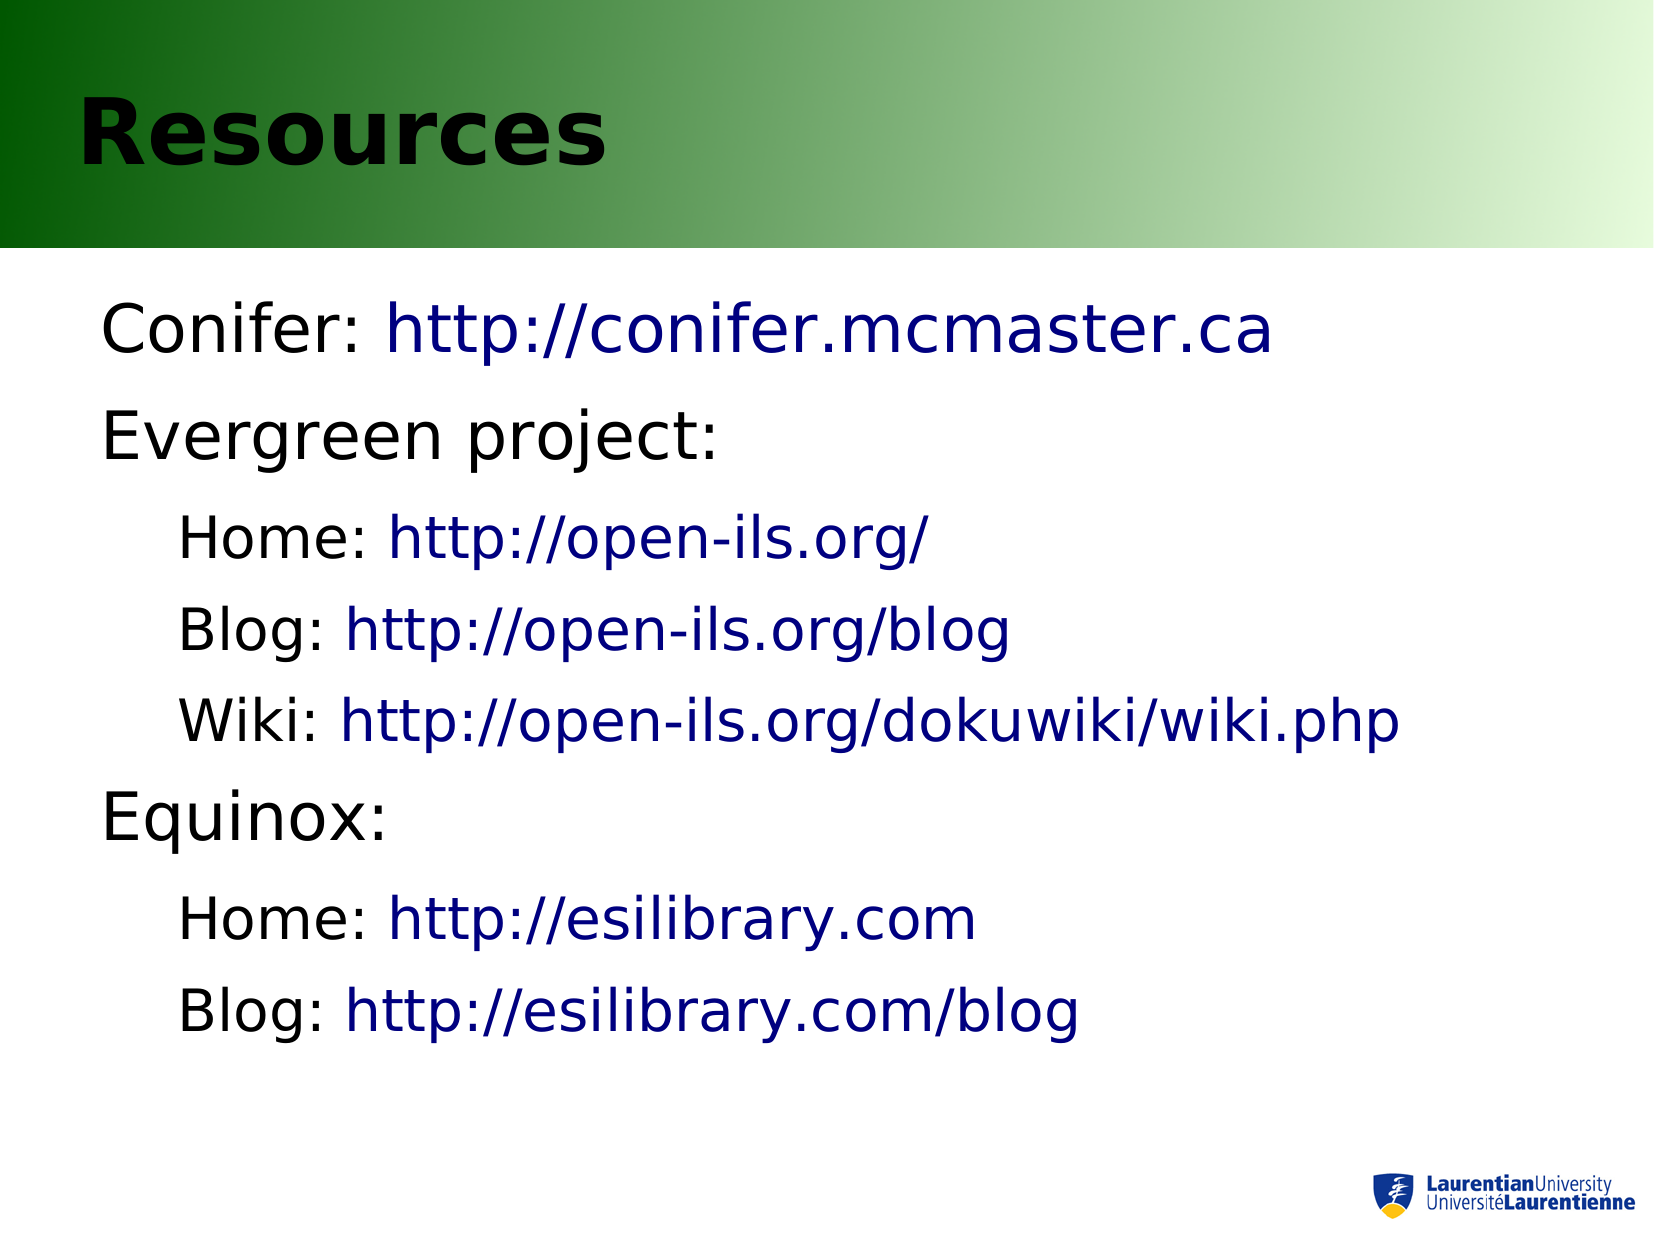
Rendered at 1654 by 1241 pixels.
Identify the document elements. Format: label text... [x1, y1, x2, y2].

title Resources [76, 36, 1565, 229]
picture [1353, 1153, 1654, 1238]
picture [0, 0, 1654, 248]
list Conifer: http://conifer.mcmaster.ca Evergreen project: Home: http://open-ils.org/ Blog: http://open-ils.org/blog Wiki: http://open-ils.org/dokuwiki/wiki.php Equinox: Home: http://esilibrary.com Blog: http://esilibrary.com/blog [82, 290, 1571, 1094]
